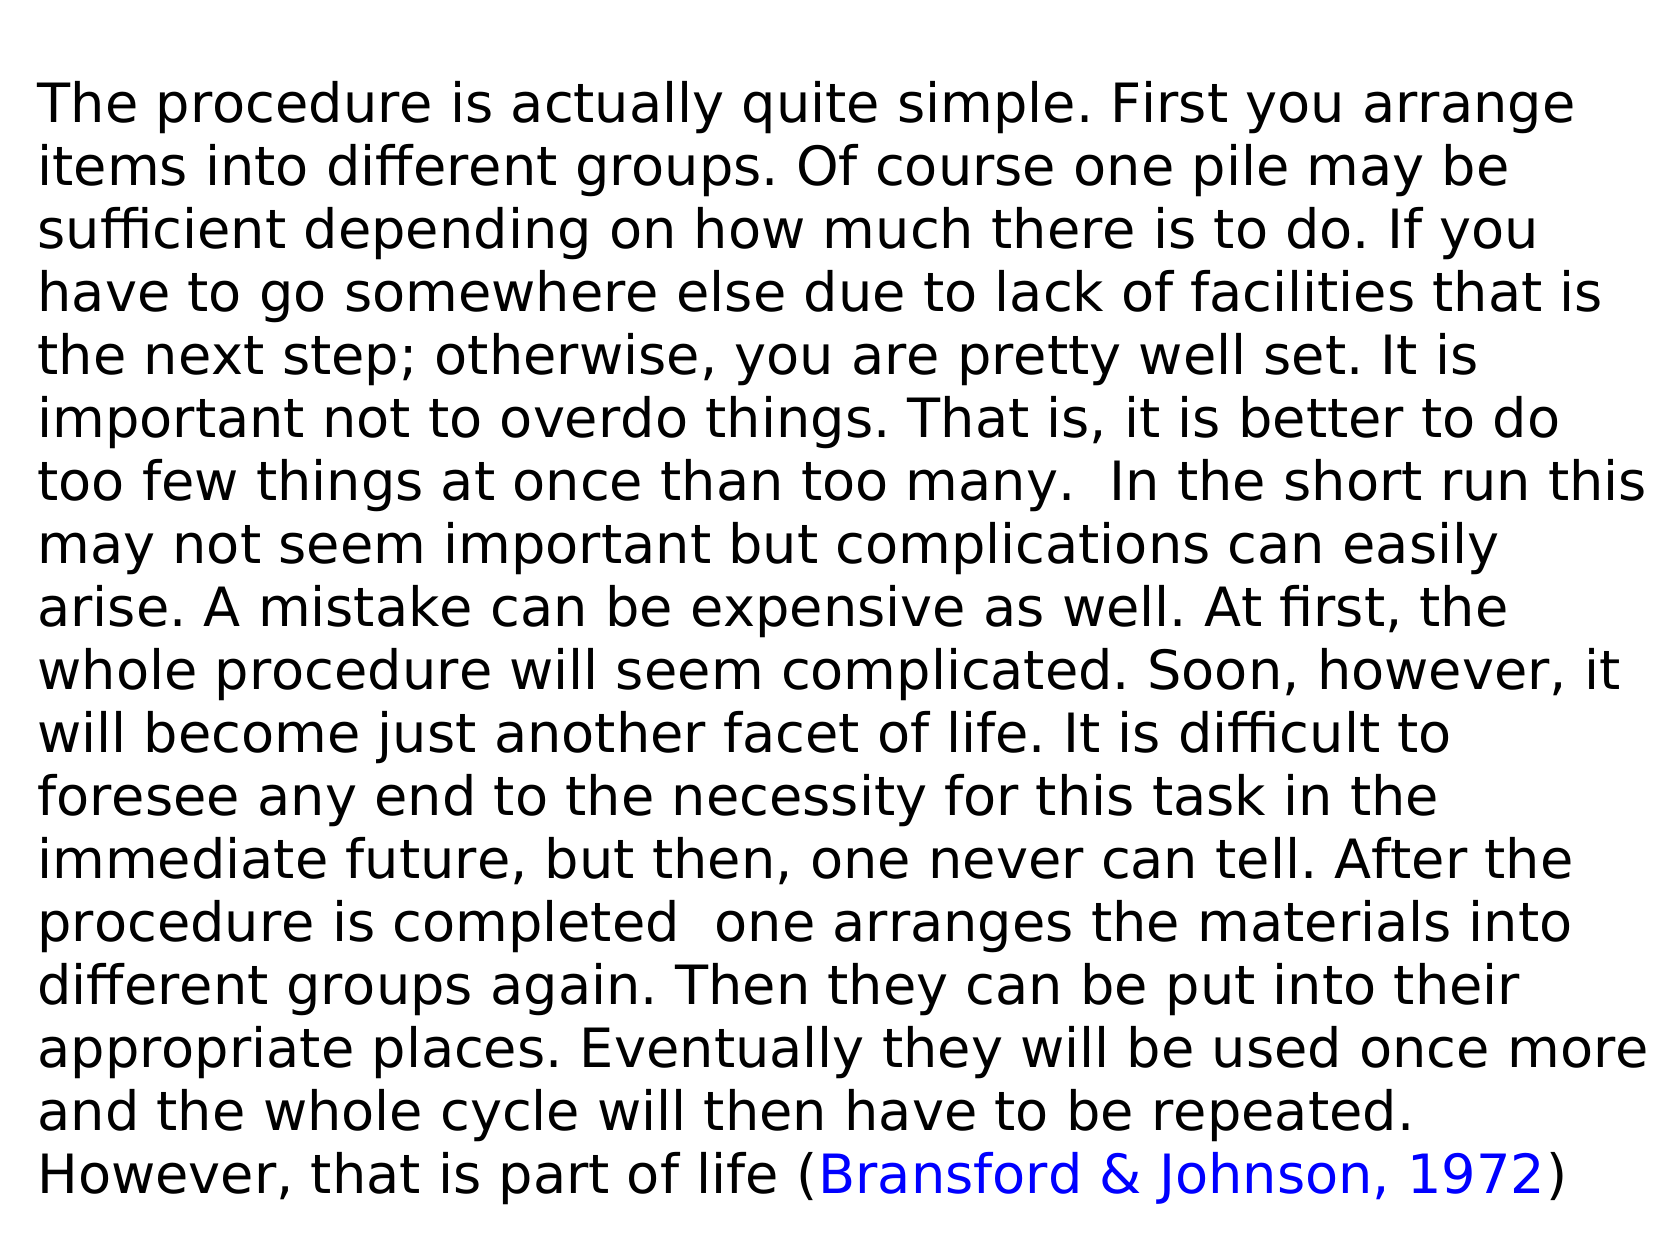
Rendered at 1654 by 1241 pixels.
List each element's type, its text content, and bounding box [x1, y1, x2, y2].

title The procedure is actually quite simple. First you arrange items into different groups. Of course one pile may be sufficient depending on how much there is to do. If you have to go somewhere else due to lack of facilities that is the next step; otherwise, you are pretty well set. It is important not to overdo things. That is, it is better to do too few things at once than too many. In the short run this may not seem important but complications can easily arise. A mistake can be expensive as well. At first, the whole procedure will seem complicated. Soon, however, it will become just another facet of life. It is difficult to foresee any end to the necessity for this task in the immediate future, but then, one never can tell. After the procedure is completed one arranges the materials into different groups again. Then they can be put into their appropriate places. Eventually they will be used once more and the whole cycle will then have to be repeated. However, that is part of life (Bransford & Johnson, 1972) [37, 37, 1653, 1241]
